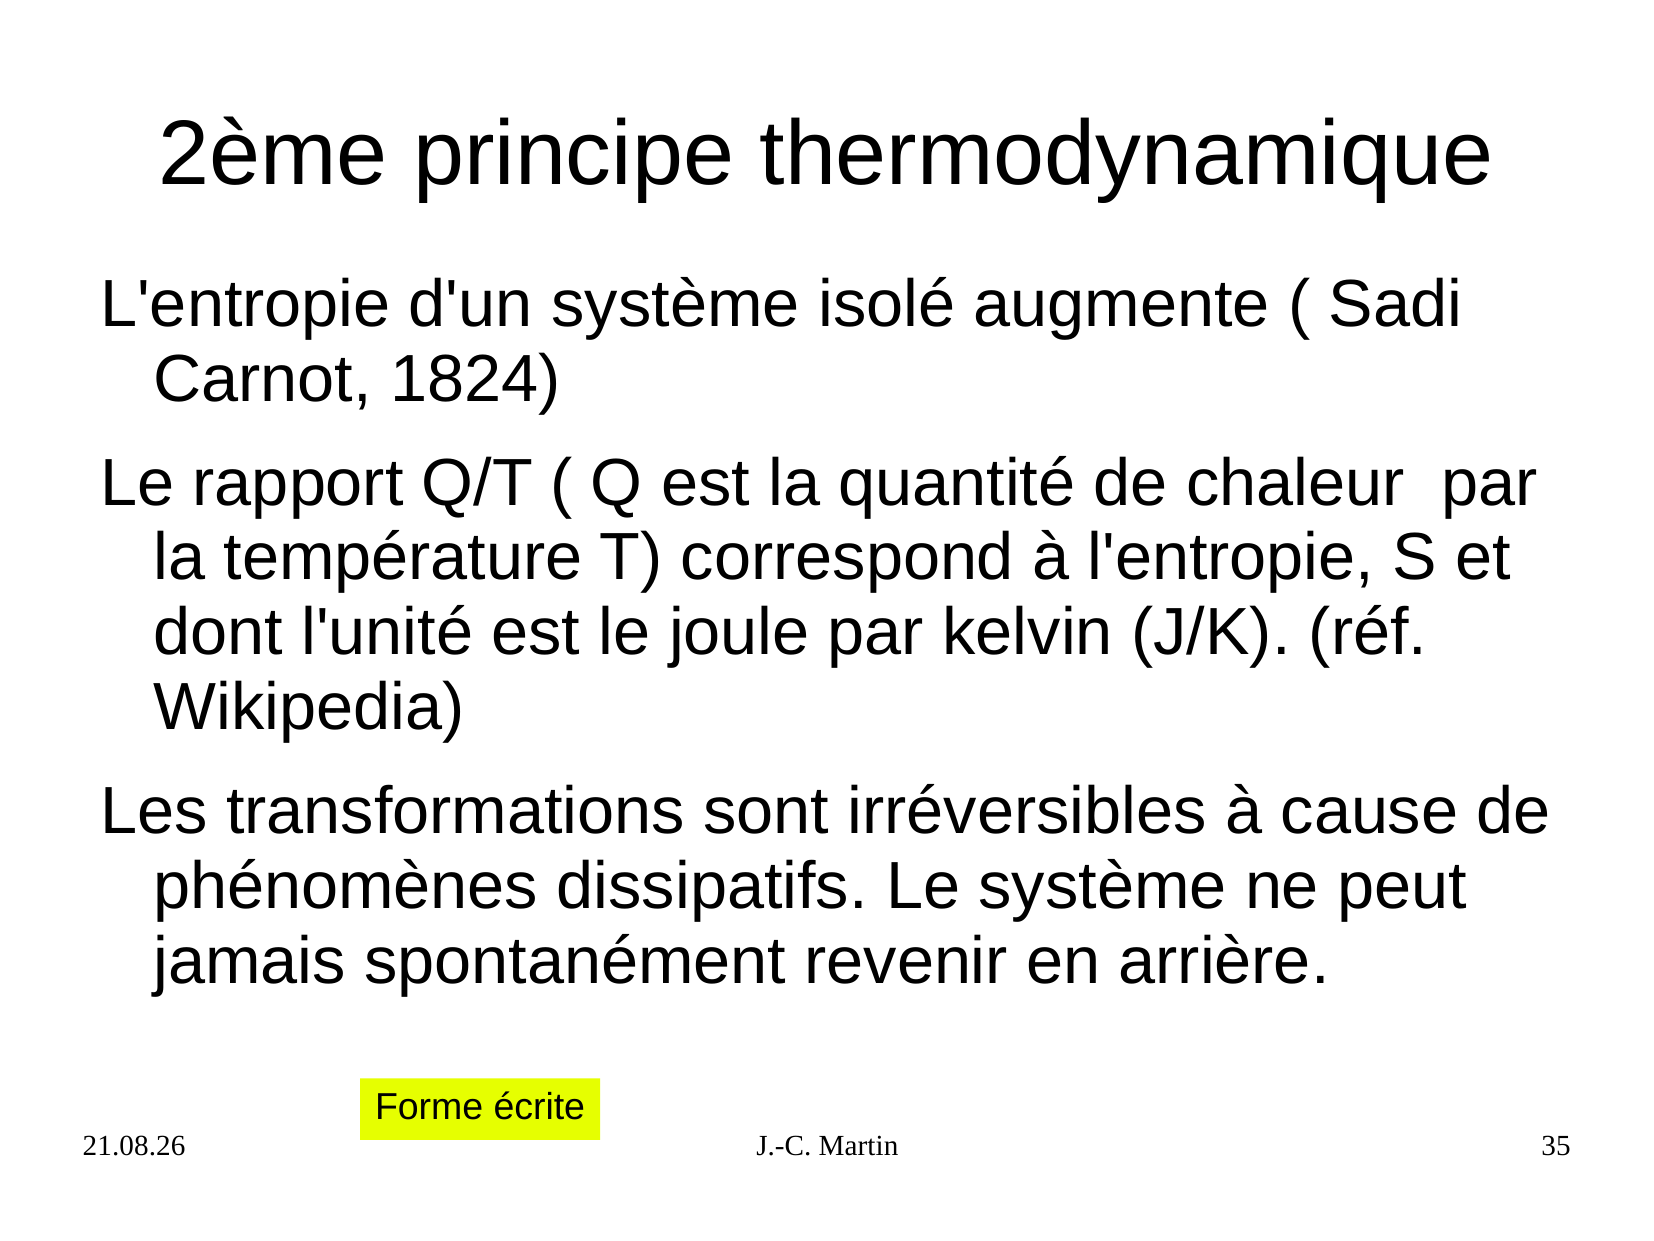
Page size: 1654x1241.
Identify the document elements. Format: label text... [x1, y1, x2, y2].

title 2ème principe thermodynamique [82, 56, 1571, 250]
text_box Forme écrite [360, 1078, 600, 1140]
list L'entropie d'un système isolé augmente ( Sadi Carnot, 1824) Le rapport Q/T ( Q est la quantité de chaleur par la température T) correspond à l'entropie, S et dont l'unité est le joule par kelvin (J/K). (réf. Wikipedia) Les transformations sont irréversibles à cause de phénomènes dissipatifs. Le système ne peut jamais spontanément revenir en arrière. [82, 265, 1571, 1097]
